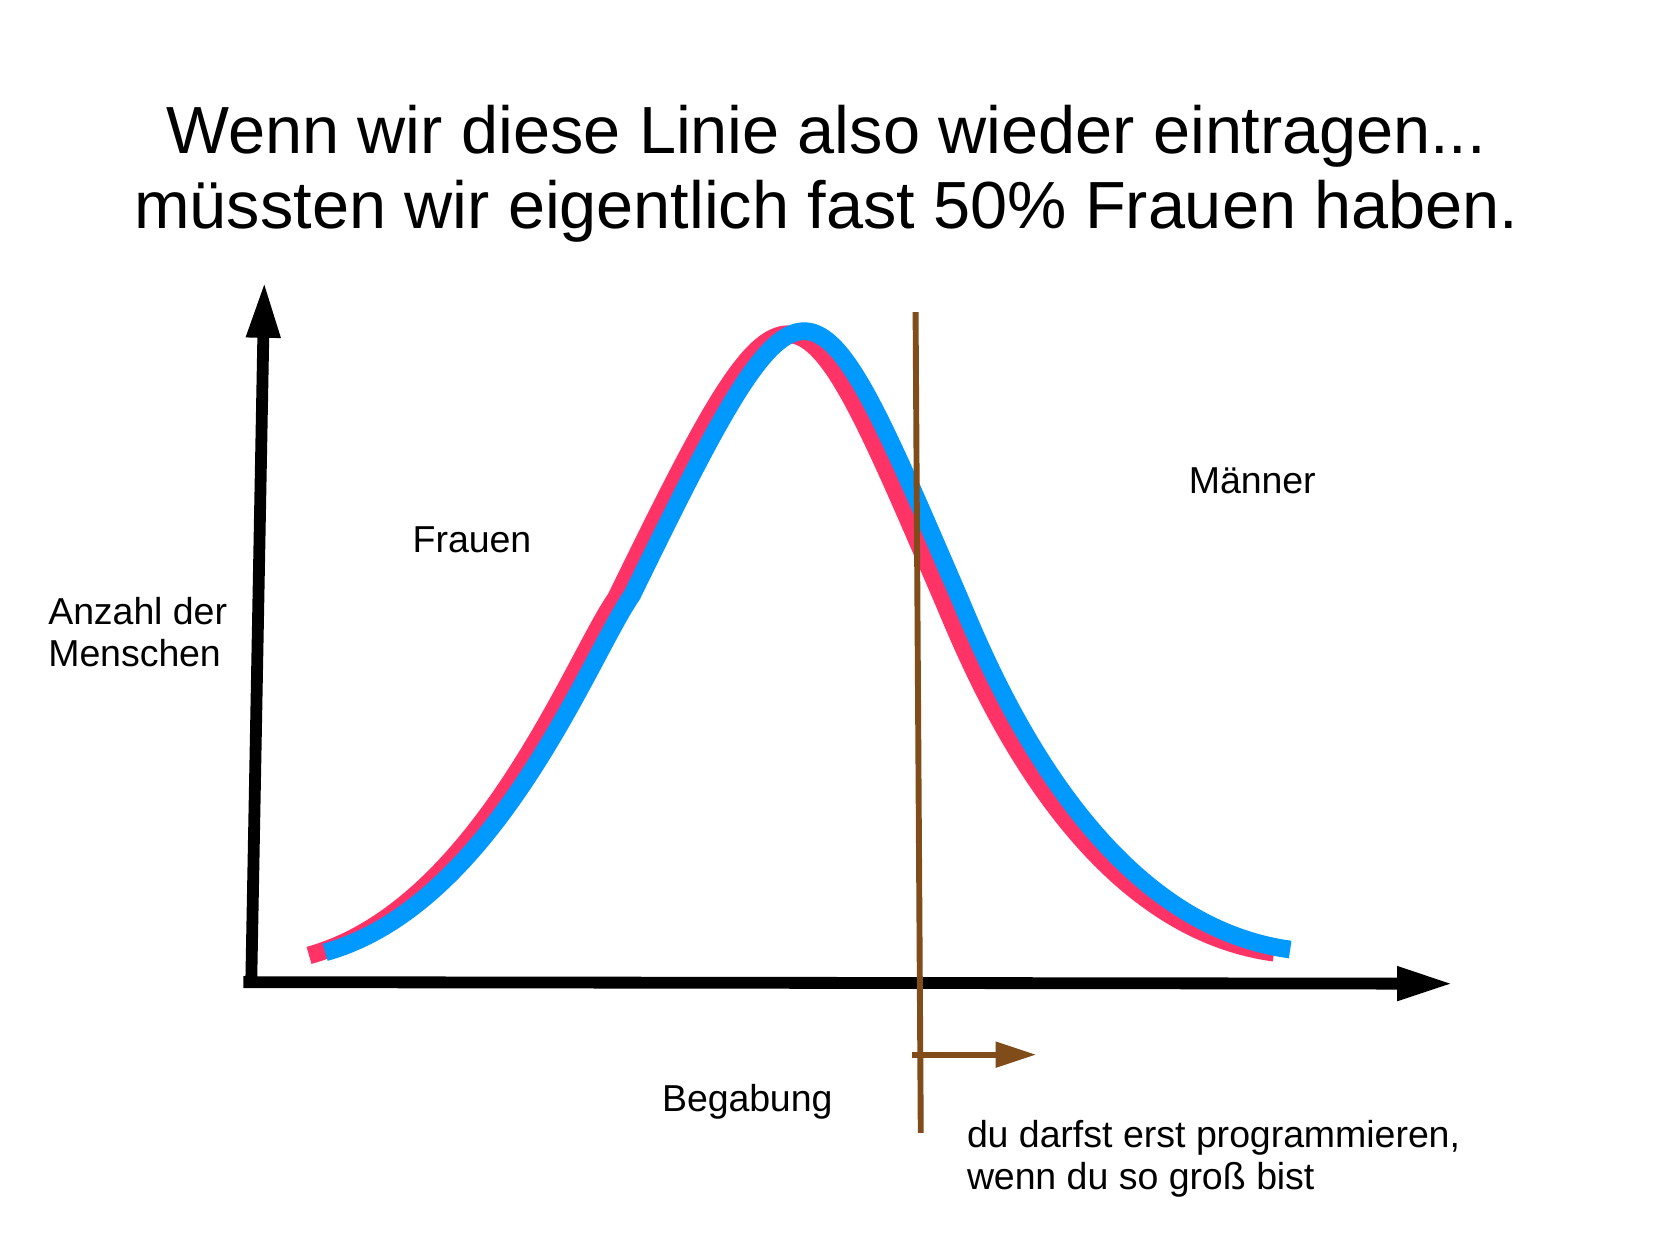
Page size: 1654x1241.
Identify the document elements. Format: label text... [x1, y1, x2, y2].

text_box Begabung [647, 1069, 848, 1127]
subtitle Wenn wir diese Linie also wieder eintragen... müssten wir eigentlich fast 50% Frauen haben. [82, 49, 1571, 1109]
text_box du darfst erst programmieren, wenn du so groß bist [952, 1106, 1541, 1214]
text_box Frauen [398, 510, 557, 568]
text_box Männer [1174, 452, 1381, 509]
text_box Anzahl der Menschen [33, 583, 249, 683]
